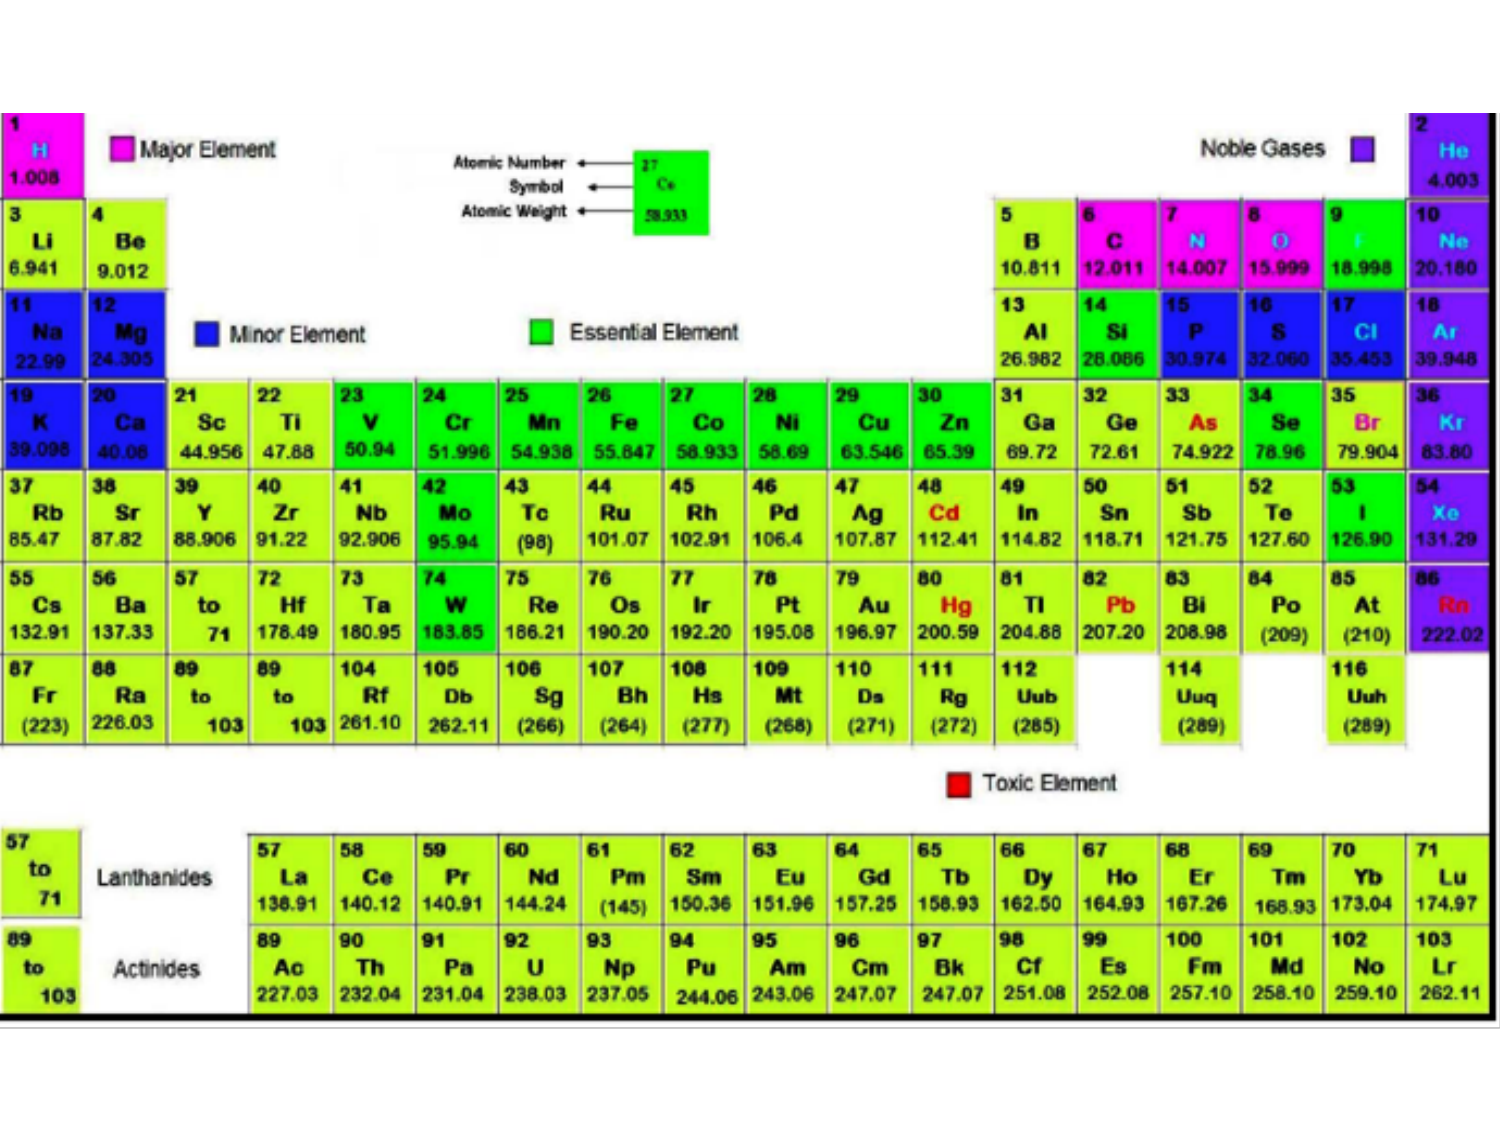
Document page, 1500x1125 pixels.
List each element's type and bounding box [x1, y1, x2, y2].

picture [0, 113, 1500, 1031]
